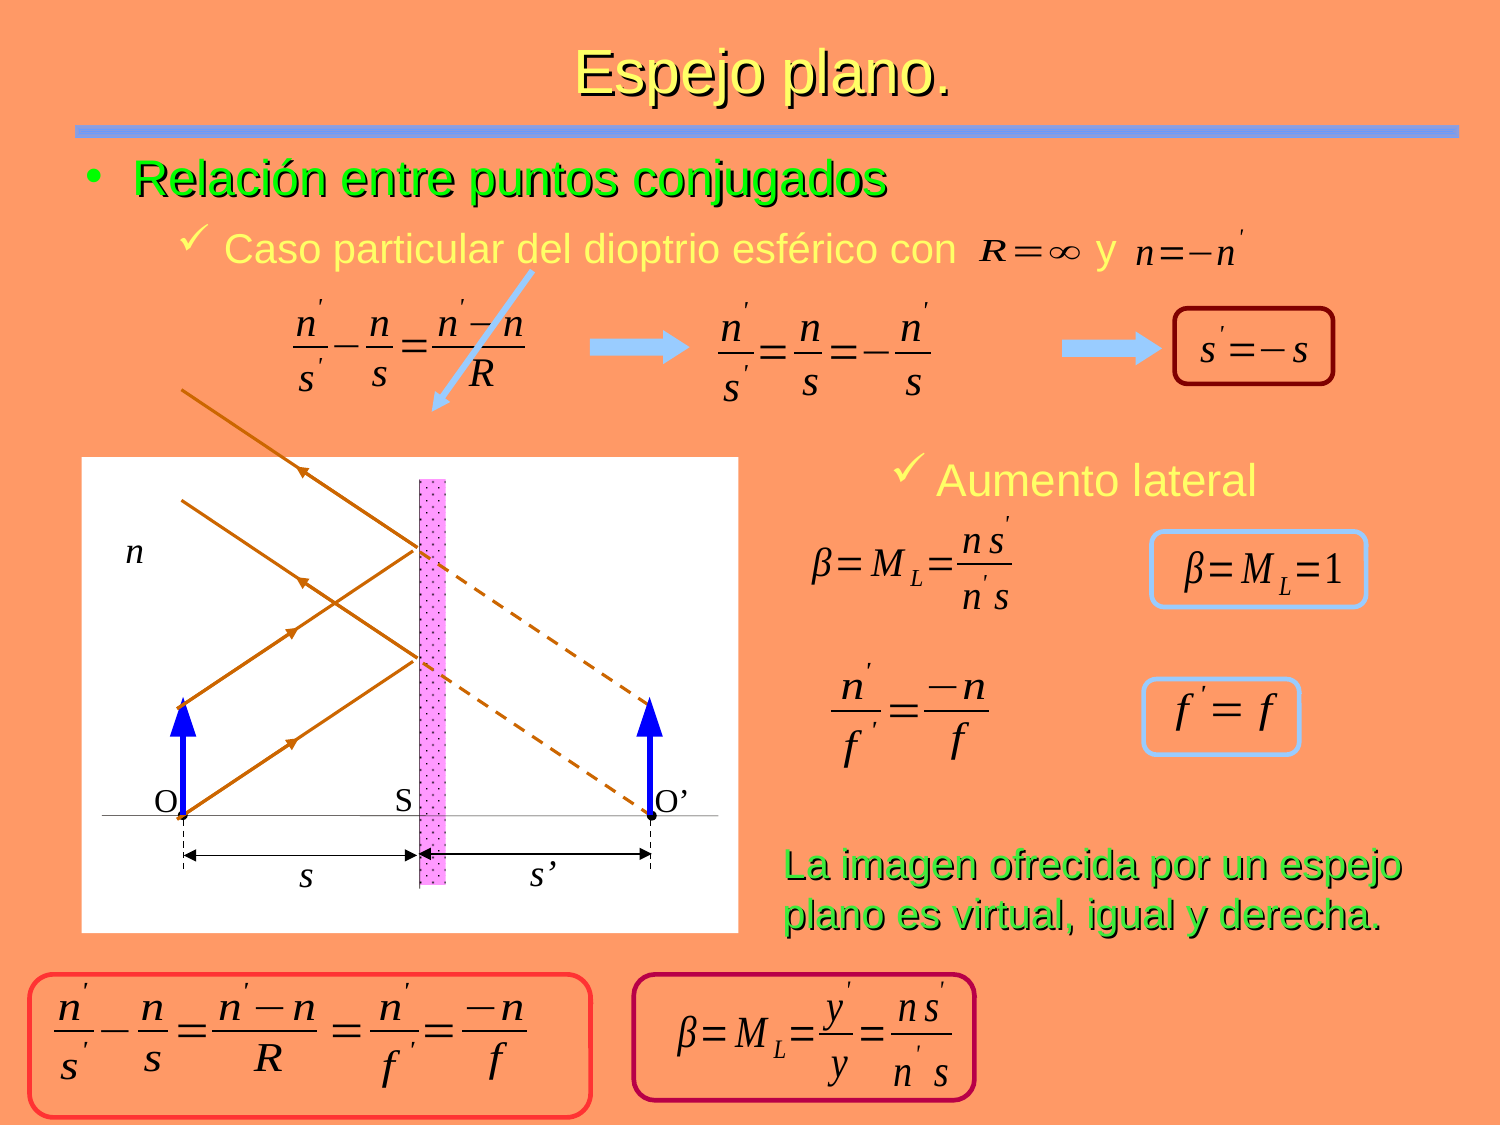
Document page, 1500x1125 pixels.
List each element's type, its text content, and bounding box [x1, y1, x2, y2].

text_box Relación entre puntos conjugados [71, 137, 1401, 226]
text_box La imagen ofrecida por un espejo plano es virtual, igual y derecha. [767, 829, 1468, 945]
text_box [81, 457, 739, 934]
text_box s [283, 856, 330, 896]
chart [39, 977, 542, 1088]
chart [797, 509, 1029, 621]
chart [704, 295, 949, 413]
chart [1170, 544, 1355, 603]
text_box [75, 125, 1460, 138]
text_box Aumento lateral [797, 442, 1310, 531]
chart [279, 292, 512, 403]
chart [663, 974, 963, 1096]
text_box [1062, 332, 1161, 365]
chart [816, 656, 1004, 768]
chart [1125, 223, 1257, 275]
text_box S [385, 777, 423, 815]
text_box O [147, 816, 177, 820]
chart [447, 292, 543, 403]
text_box O’ [653, 778, 691, 819]
text_box n [116, 525, 154, 571]
chart [1187, 319, 1323, 372]
text_box s [283, 850, 330, 855]
chart [1151, 682, 1284, 732]
text_box s’ [520, 848, 567, 853]
text_box [590, 331, 689, 363]
text_box Caso particular del dioptrio esférico con y [84, 214, 1300, 261]
text_box Espejo plano. [50, 23, 1476, 114]
chart [964, 233, 1097, 270]
text_box s’ [520, 855, 567, 894]
text_box O [147, 779, 185, 815]
